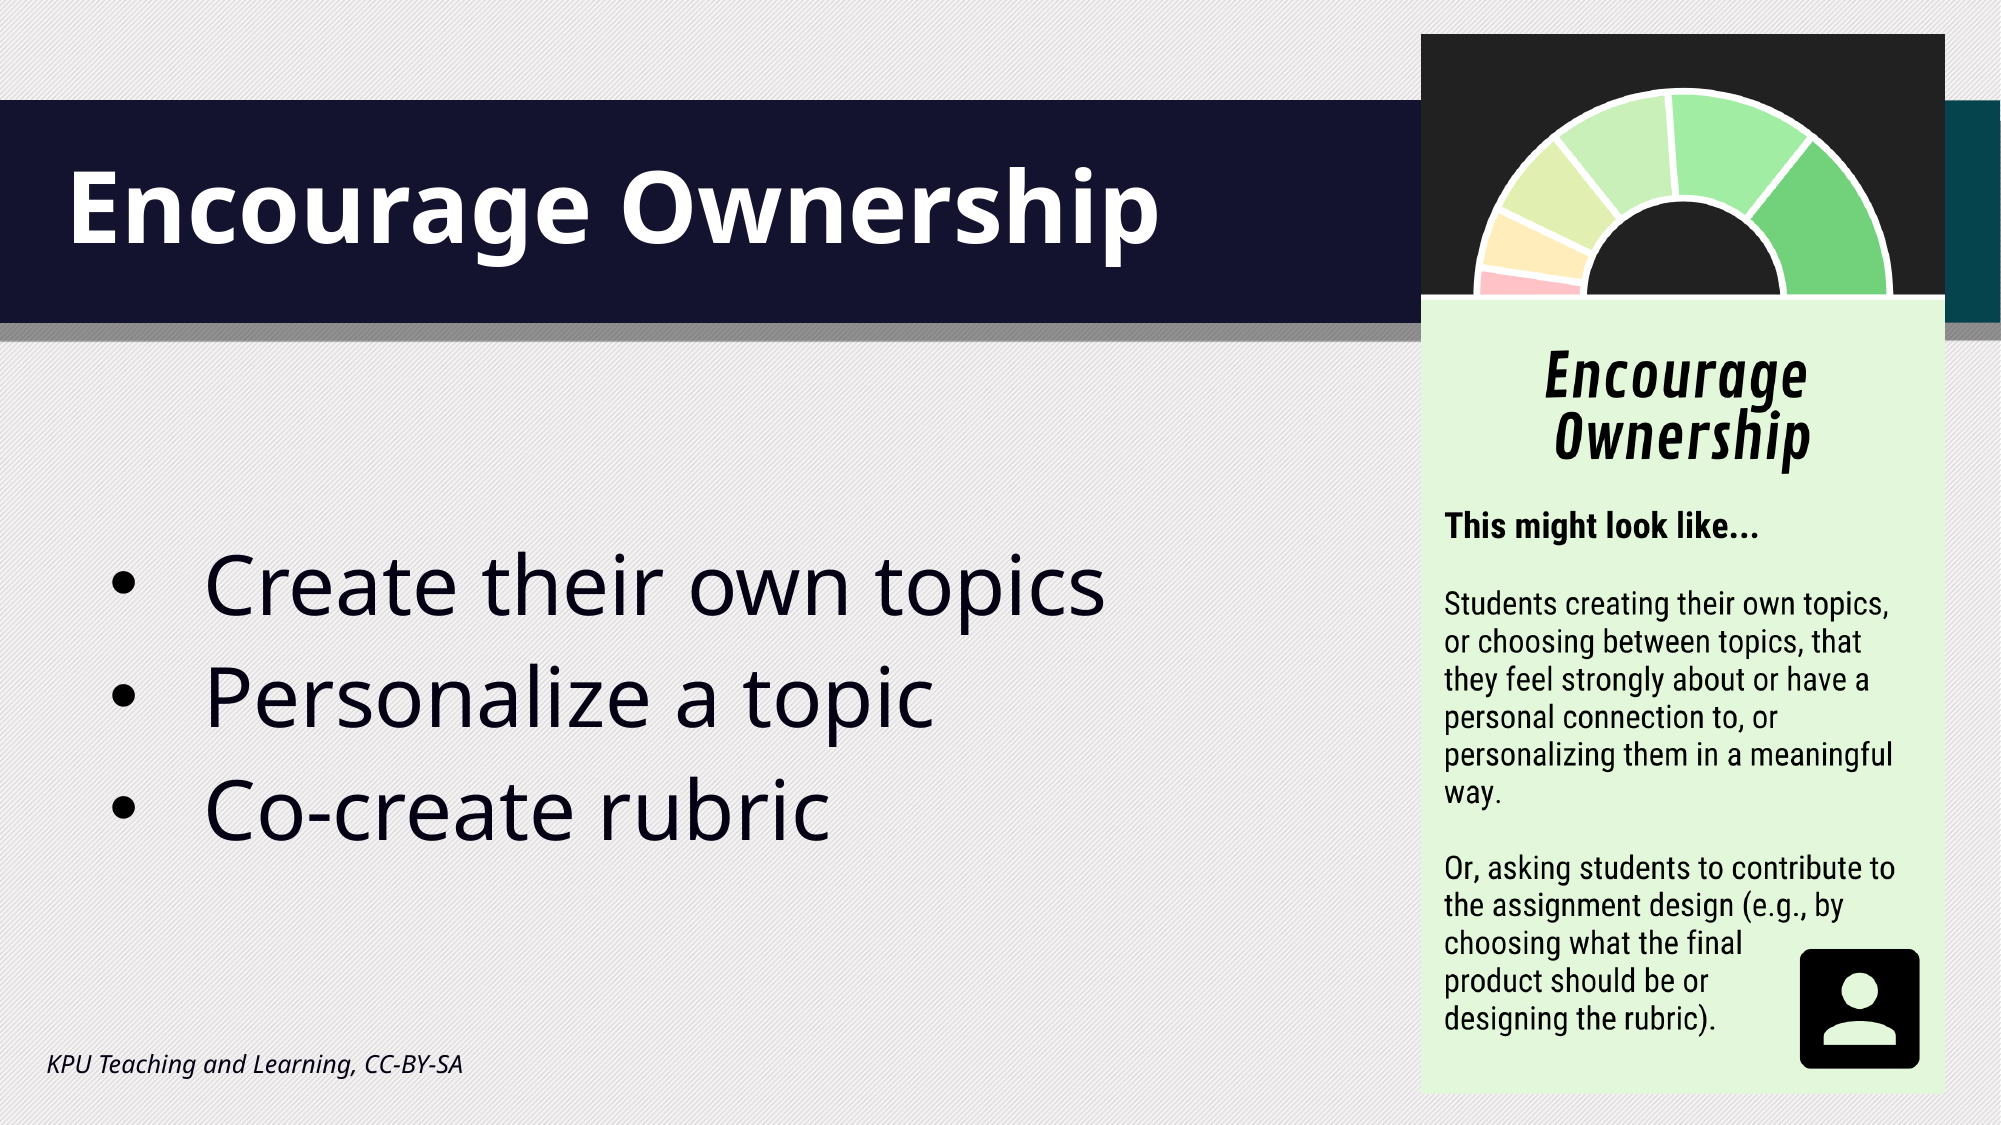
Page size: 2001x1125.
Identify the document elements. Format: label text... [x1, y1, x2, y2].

picture [1421, 34, 1945, 1094]
list Create their own topics Personalize a topic Co-create rubric [94, 388, 1421, 1000]
text_box KPU Teaching and Learning, CC-BY-SA [31, 1033, 1159, 1094]
title Encourage Ownership [50, 122, 1421, 300]
